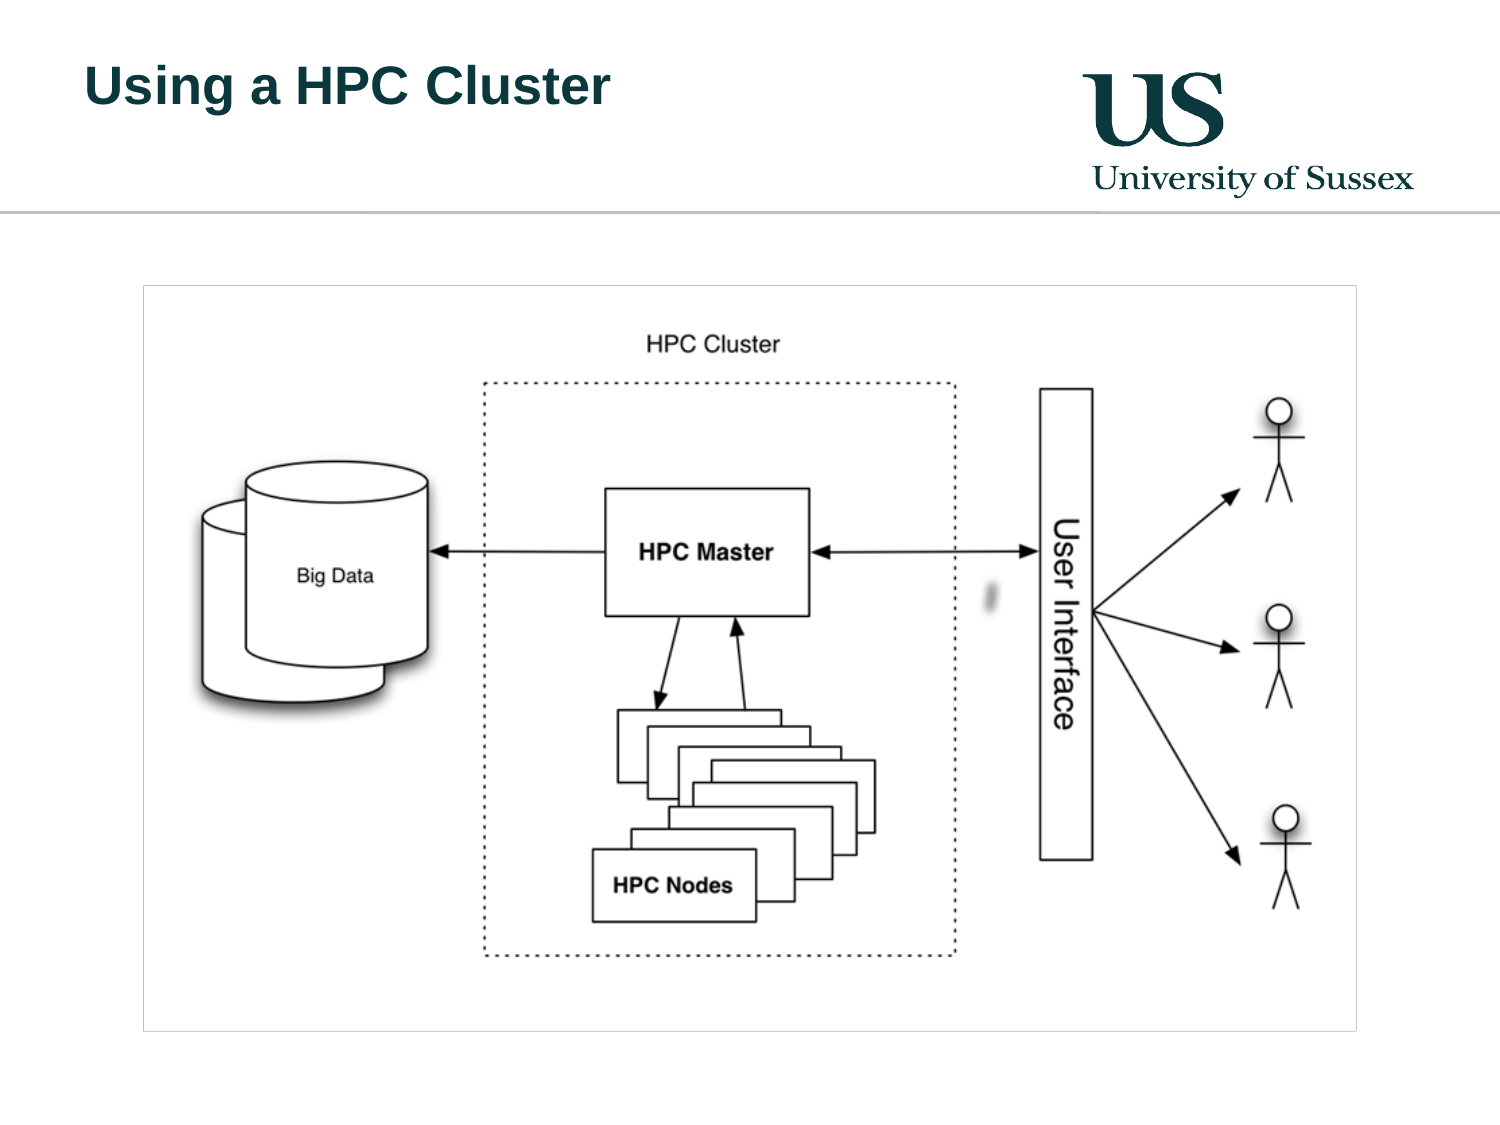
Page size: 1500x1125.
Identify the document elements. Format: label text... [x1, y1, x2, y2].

title Using a HPC Cluster [84, 49, 1063, 213]
picture [1025, 50, 1471, 218]
picture [141, 283, 1359, 1034]
